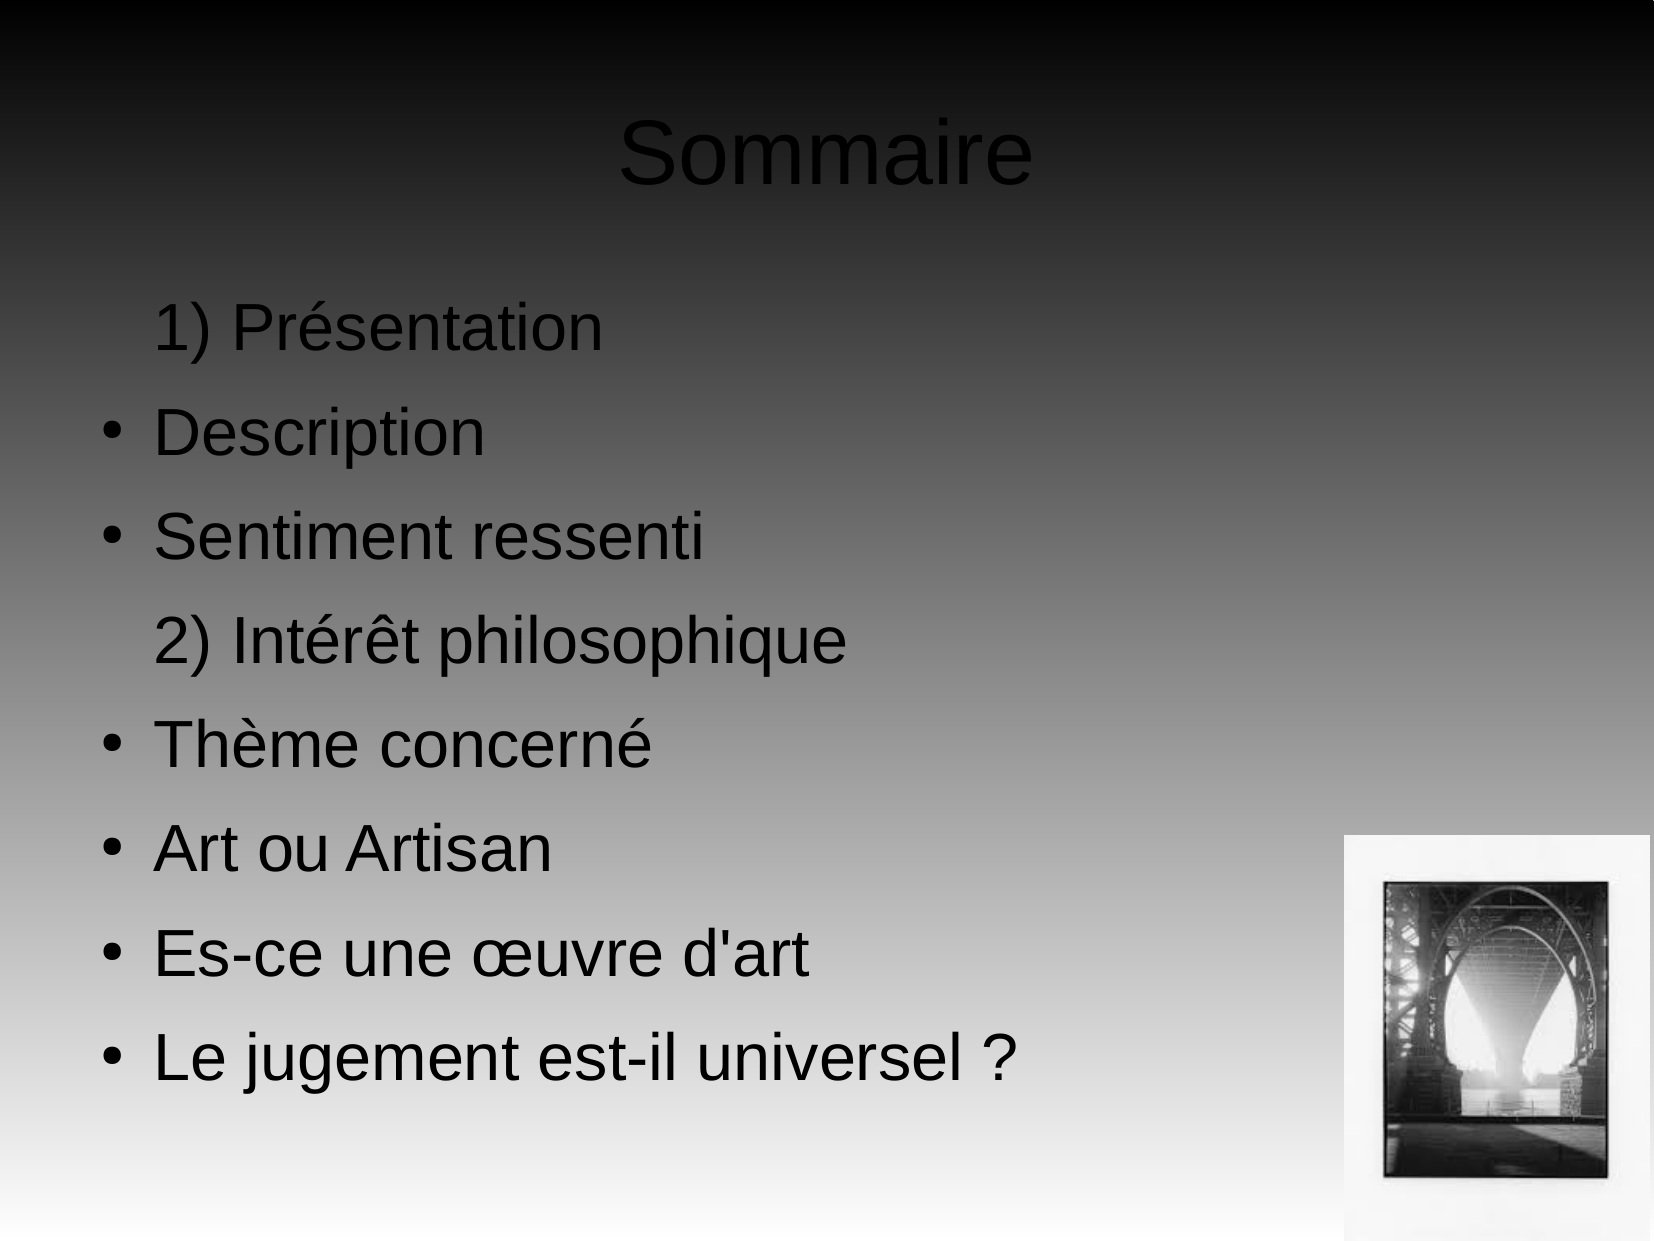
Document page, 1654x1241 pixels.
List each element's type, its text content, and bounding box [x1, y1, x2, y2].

title Sommaire [82, 49, 1571, 257]
picture [1344, 835, 1650, 1241]
list 1) Présentation Description Sentiment ressenti 2) Intérêt philosophique Thème concerné Art ou Artisan Es-ce une œuvre d'art Le jugement est-il universel ? [82, 290, 1571, 1109]
